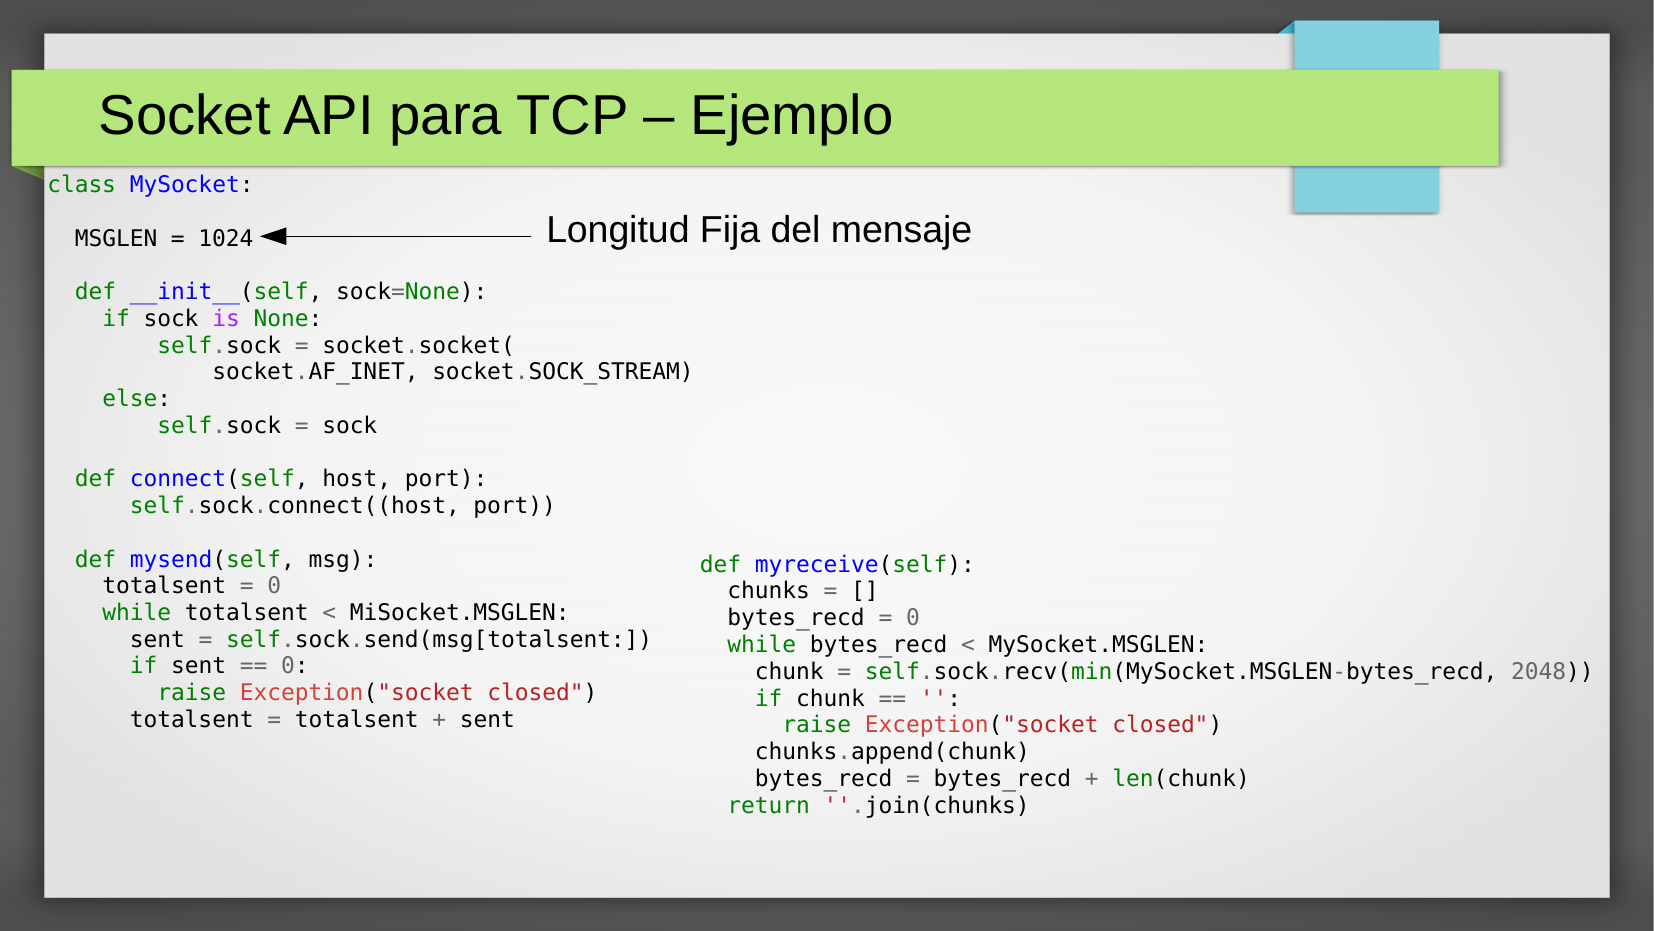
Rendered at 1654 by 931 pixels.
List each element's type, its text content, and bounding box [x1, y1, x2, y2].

picture [0, 0, 1654, 931]
text_box def myreceive(self): chunks = [] bytes_recd = 0 while bytes_recd < MySocket.MSGLEN: chunk = self.sock.recv(min(MySocket.MSGLEN-bytes_recd, 2048)) if chunk == '': raise Exception("socket closed") chunks.append(chunk) bytes_recd = bytes_recd + len(chunk) return ''.join(chunks) [685, 490, 1642, 853]
subtitle class MySocket: MSGLEN = 1024 def __init__(self, sock=None): if sock is None: self.sock = socket.socket( socket.AF_INET, socket.SOCK_STREAM) else: self.sock = sock def connect(self, host, port): self.sock.connect((host, port)) def mysend(self, msg): totalsent = 0 while totalsent < MiSocket.MSGLEN: sent = self.sock.send(msg[totalsent:]) if sent == 0: raise Exception("socket closed") totalsent = totalsent + sent [47, 171, 839, 875]
text_box Longitud Fija del mensaje [531, 200, 1134, 258]
title Socket API para TCP – Ejemplo [82, 70, 1264, 160]
